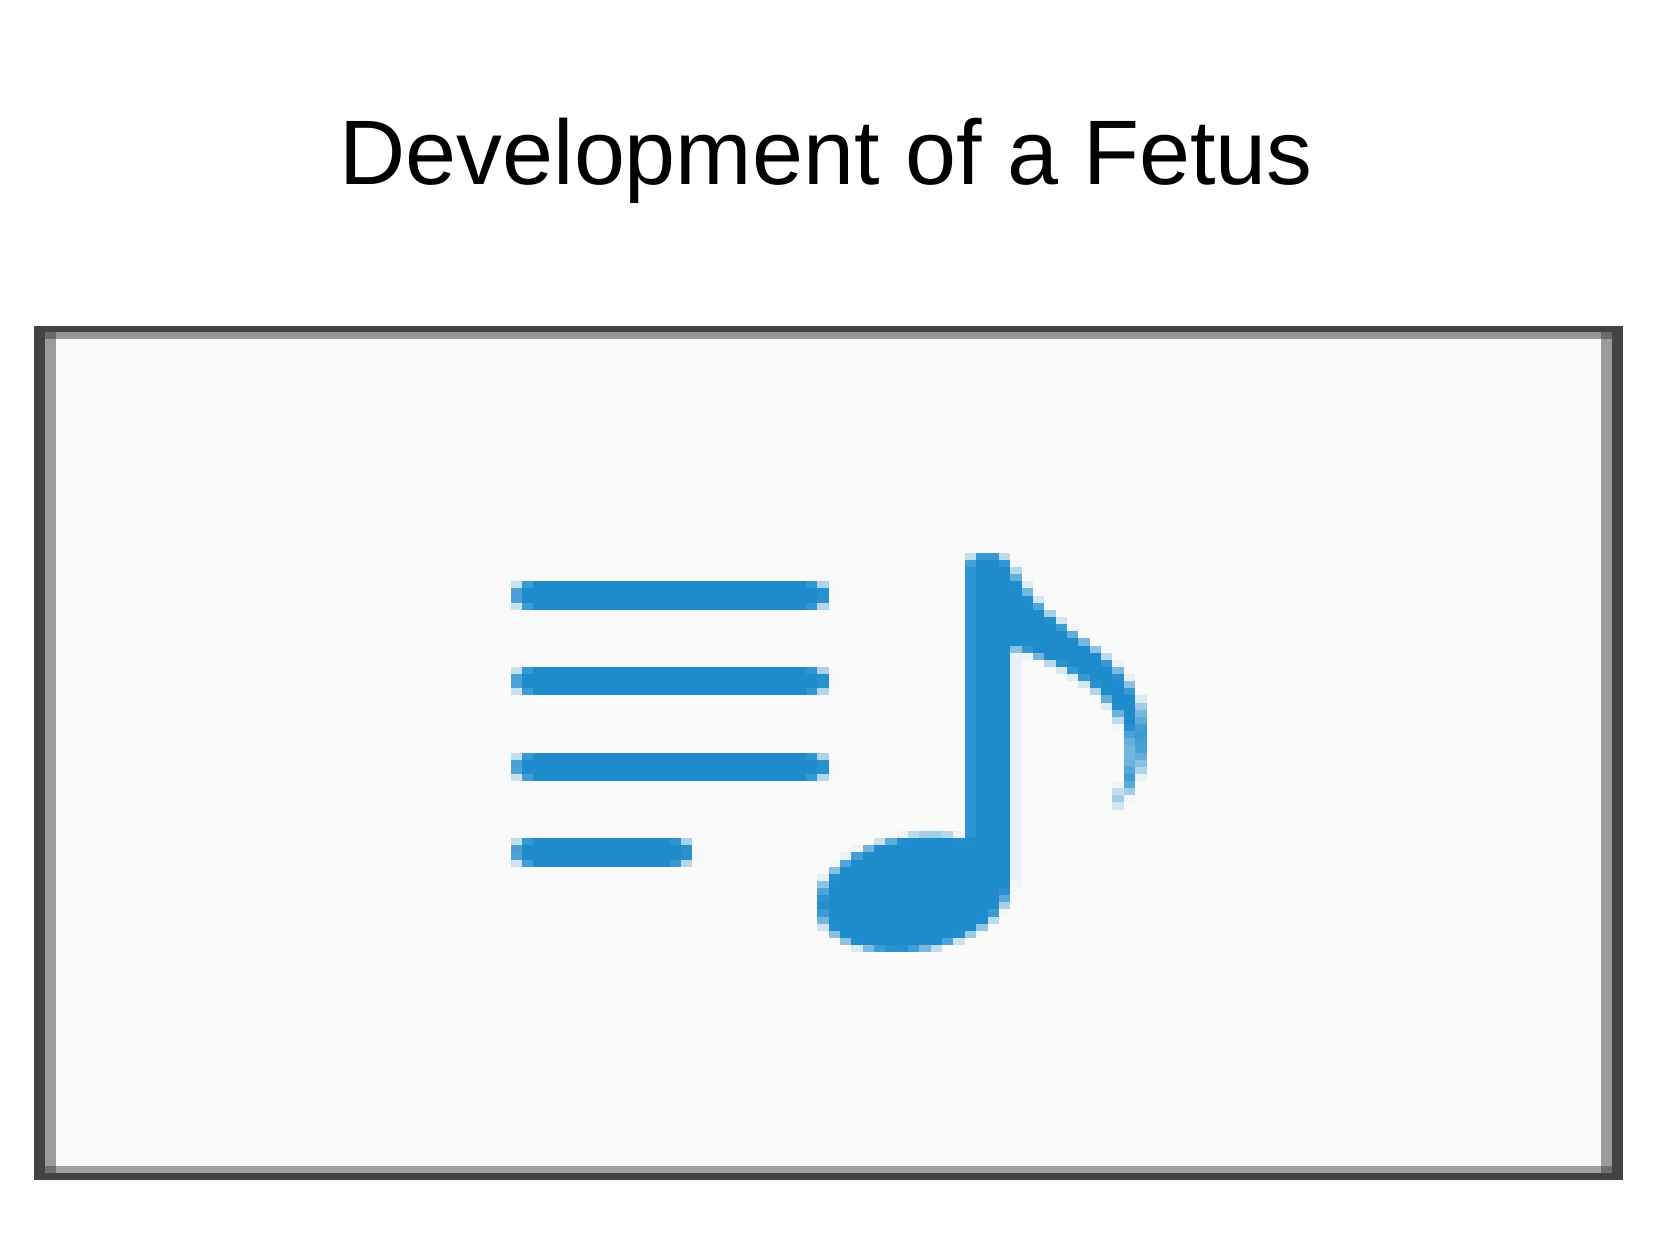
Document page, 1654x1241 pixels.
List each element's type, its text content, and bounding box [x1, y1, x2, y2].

text_box [33, 324, 1625, 1182]
title Development of a Fetus [82, 49, 1571, 257]
